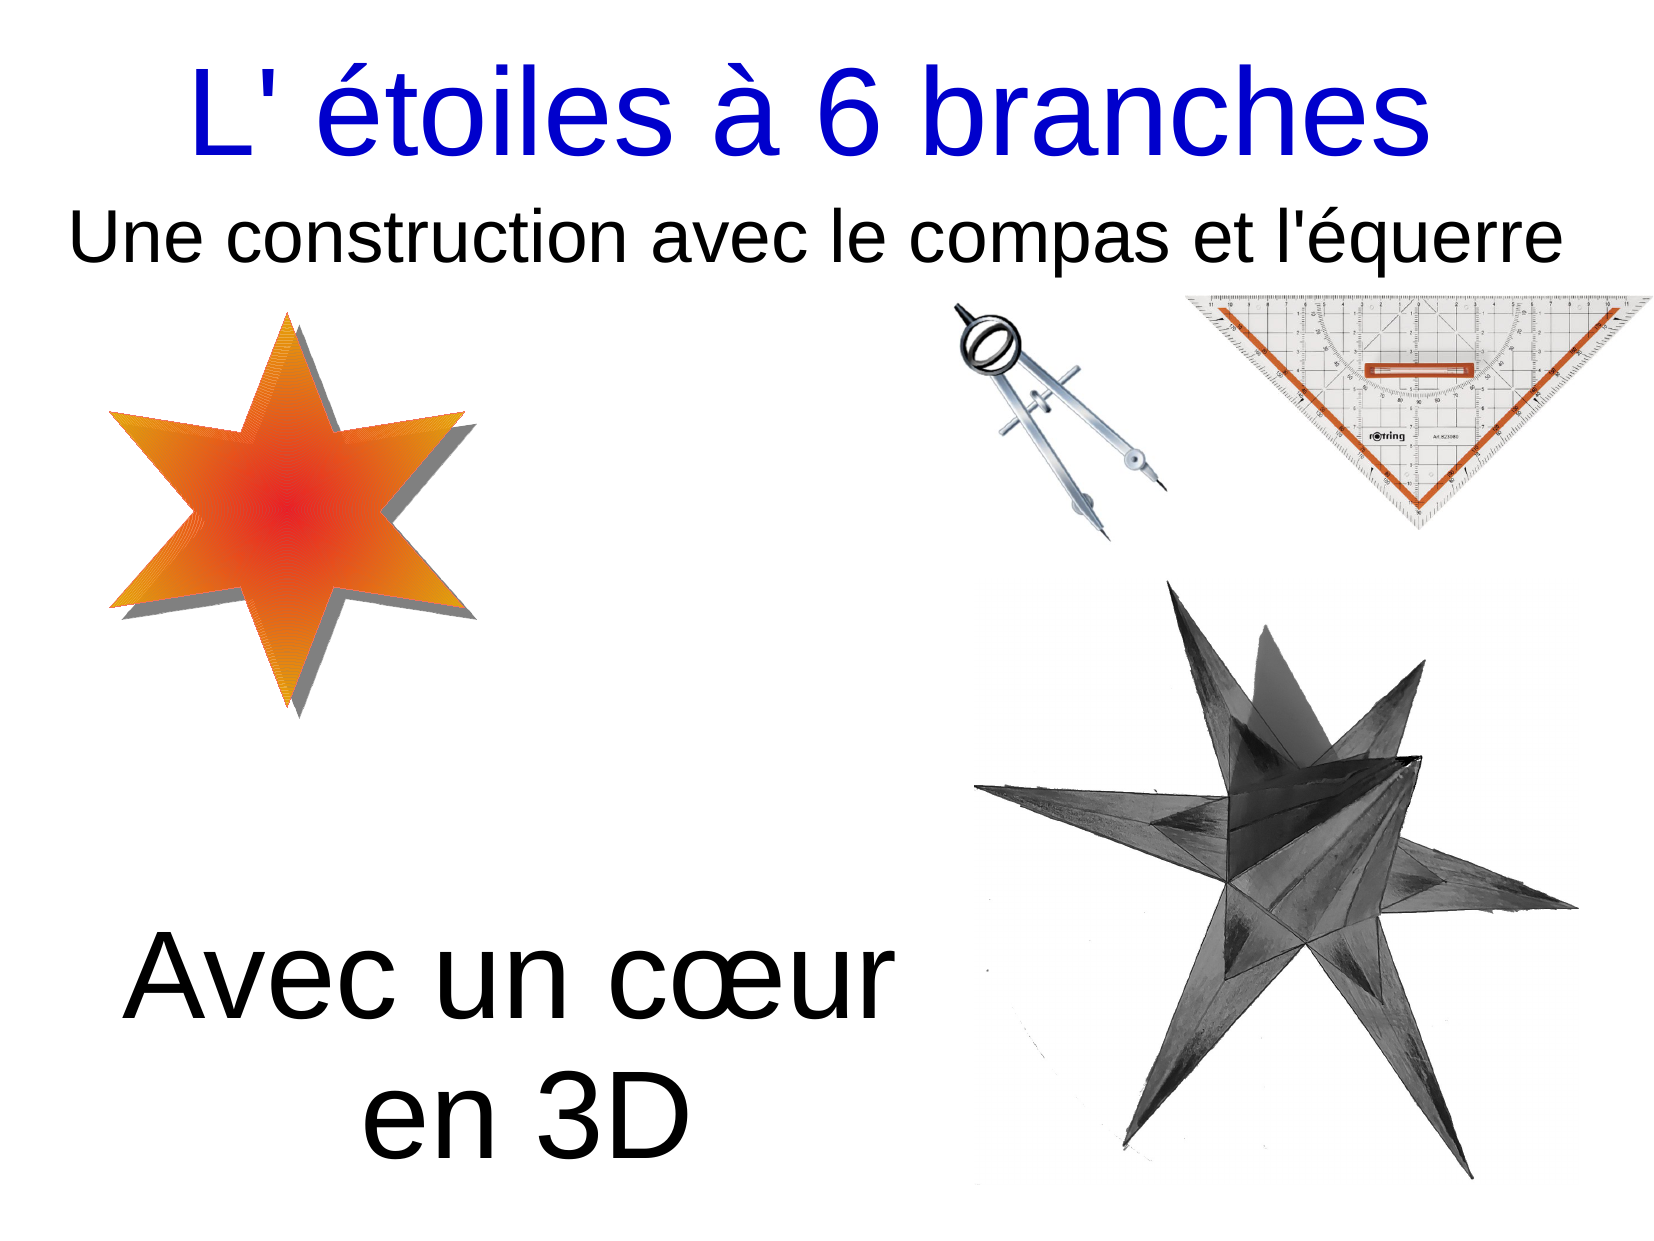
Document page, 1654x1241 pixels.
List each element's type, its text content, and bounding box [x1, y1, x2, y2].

title L' étoiles à 6 branches [105, 30, 1516, 136]
picture [974, 578, 1579, 1185]
text_box Avec un cœur en 3D [66, 904, 974, 1185]
picture [932, 295, 1654, 548]
subtitle Une construction avec le compas et l'équerre [31, 136, 1602, 337]
text_box [109, 312, 465, 708]
